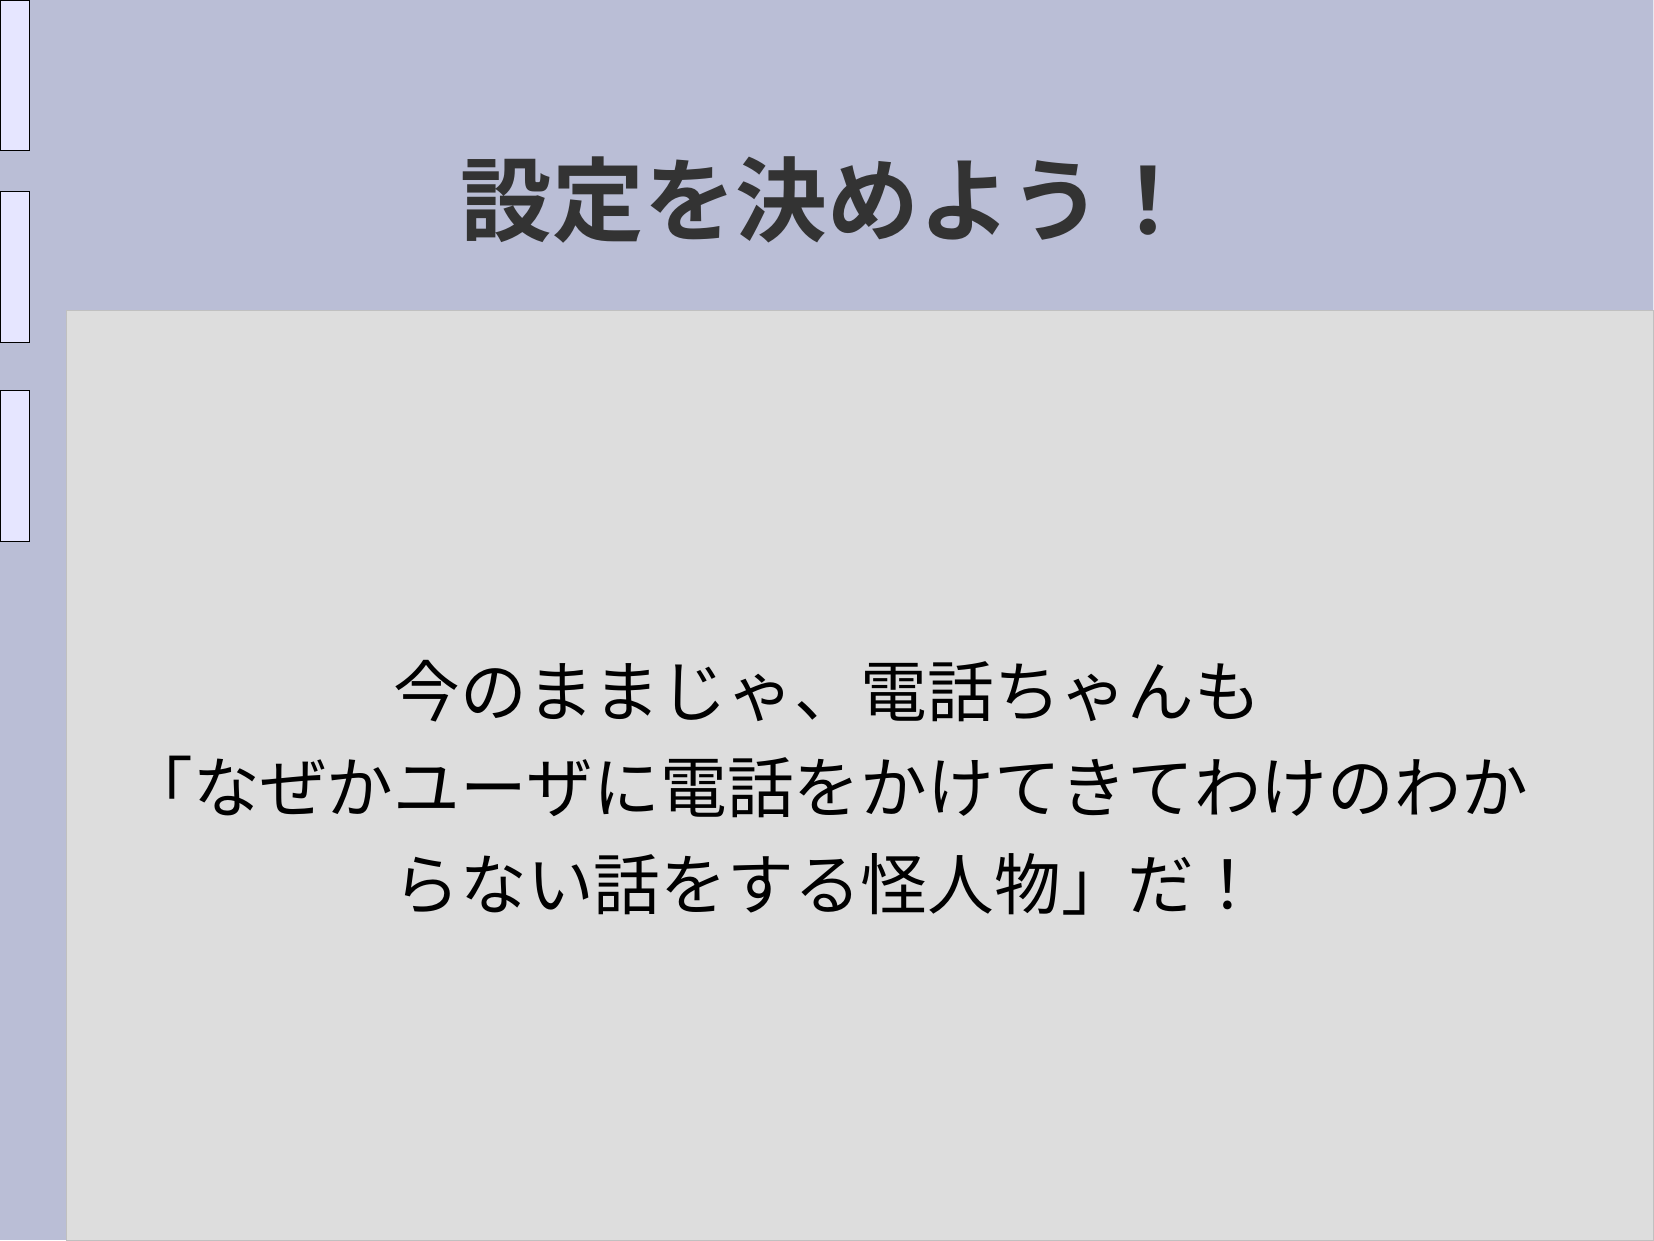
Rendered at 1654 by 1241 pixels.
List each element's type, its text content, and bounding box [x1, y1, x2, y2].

subtitle 今のままじゃ、電話ちゃんも 「なぜかユーザに電話をかけてきてわけのわからない話をする怪人物」だ！ [121, 344, 1534, 1127]
title 設定を決めよう！ [121, 91, 1534, 299]
